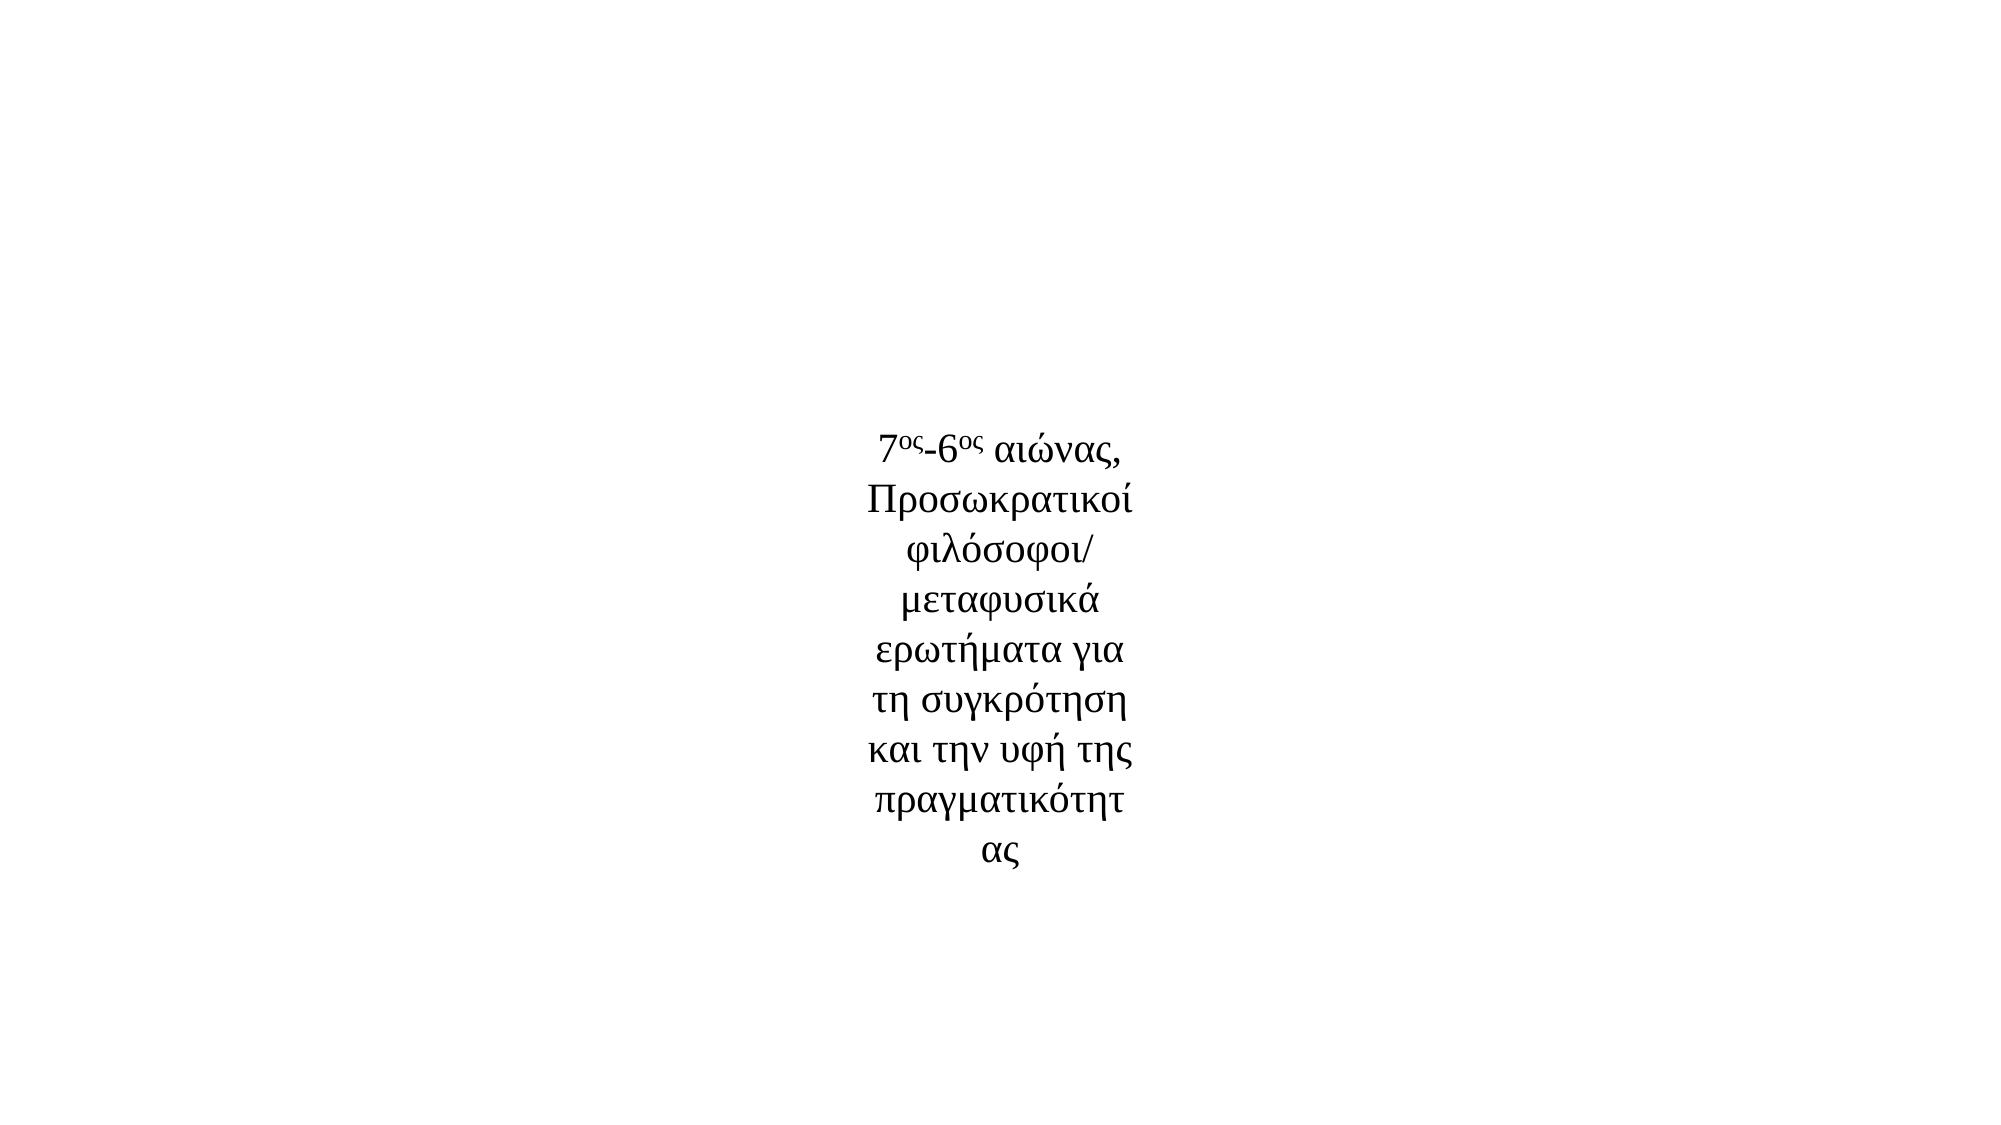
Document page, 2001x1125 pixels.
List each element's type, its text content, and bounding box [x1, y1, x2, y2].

text_box 7ος-6ος αιώνας, Προσωκρατικοί φιλόσοφοι/ μεταφυσικά ερωτήματα για τη συγκρότηση και την υφή της πραγματικότητας [849, 412, 1150, 883]
